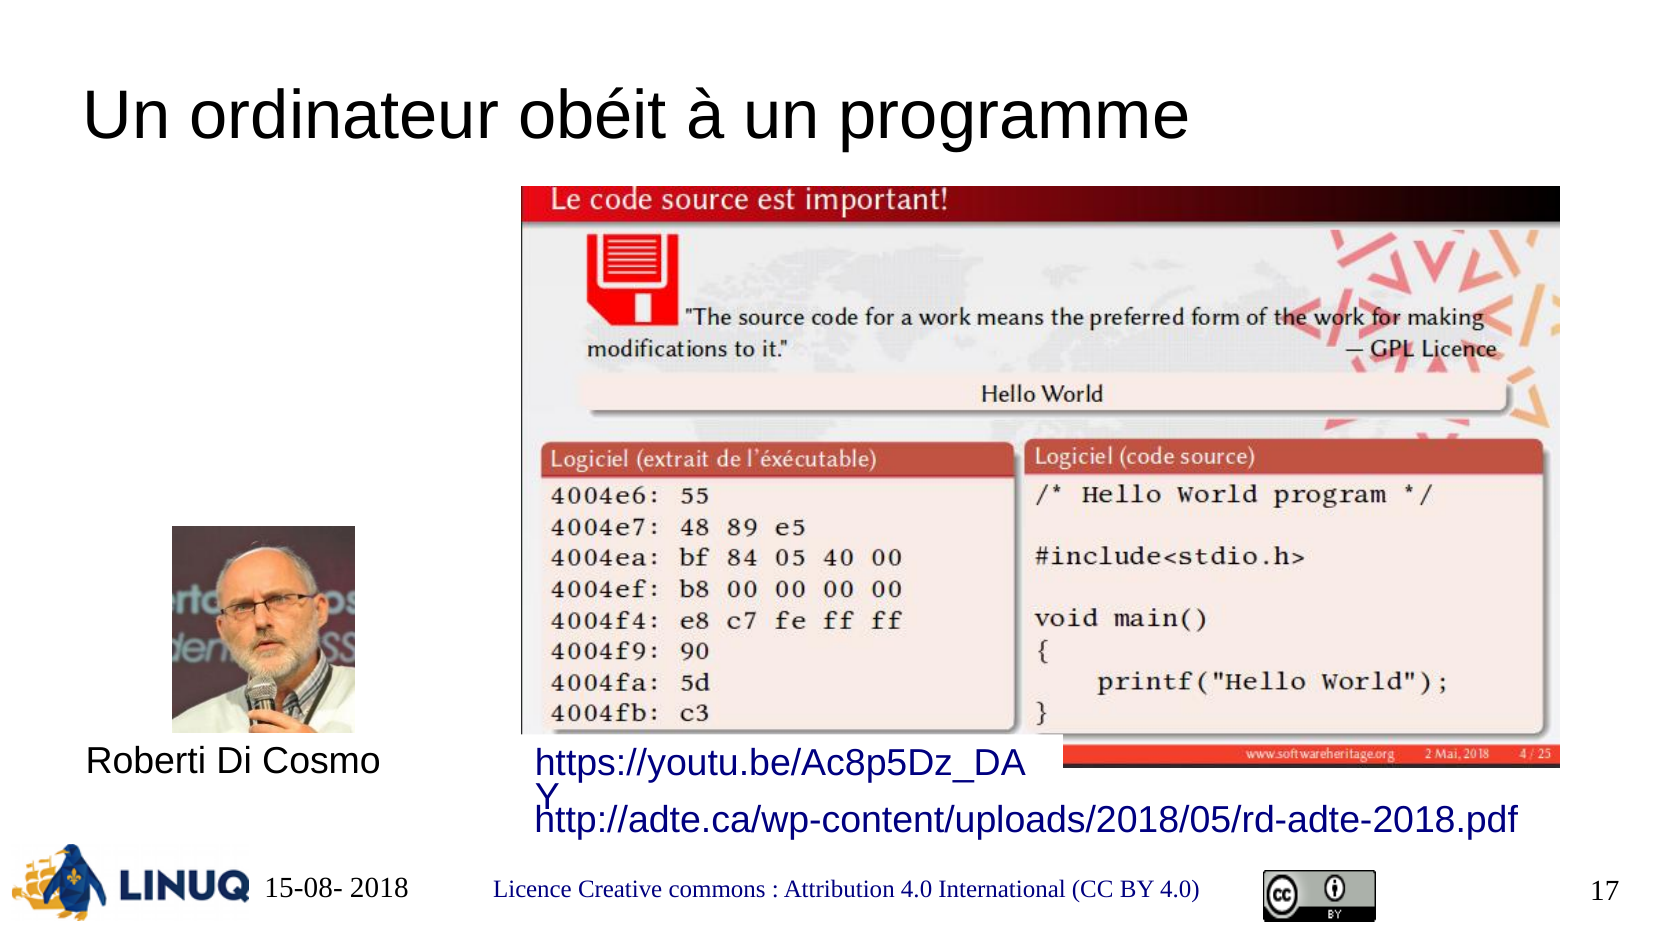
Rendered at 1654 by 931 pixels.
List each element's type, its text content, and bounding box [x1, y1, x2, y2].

picture [172, 526, 355, 732]
picture [521, 186, 1560, 768]
picture [11, 844, 249, 921]
title Un ordinateur obéit à un programme [82, 37, 1571, 193]
text_box Roberti Di Cosmo [70, 732, 402, 804]
picture [1263, 870, 1376, 922]
text_box https://youtu.be/Ac8p5Dz_DAY [520, 734, 1063, 792]
text_box http://adte.ca/wp-content/uploads/2018/05/rd-adte-2018.pdf [519, 791, 1534, 849]
